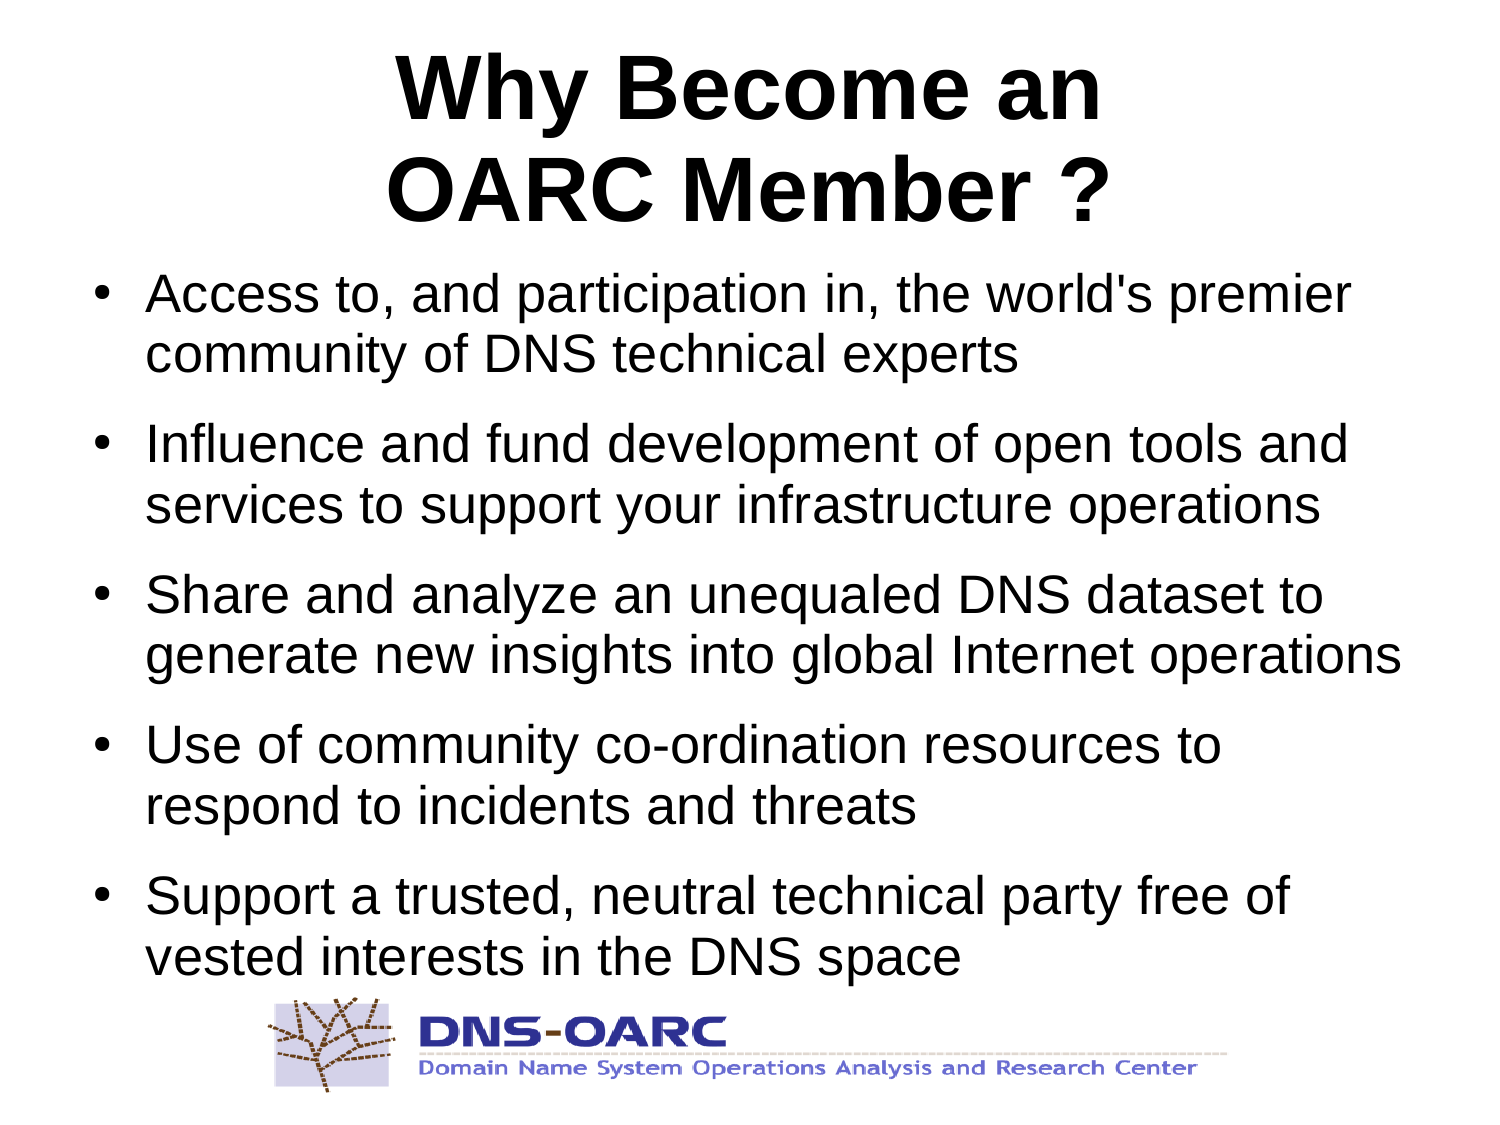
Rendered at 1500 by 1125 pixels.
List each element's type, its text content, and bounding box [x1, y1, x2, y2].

picture [214, 991, 1259, 1099]
title Why Become an OARC Member ? [75, 36, 1425, 242]
list Access to, and participation in, the world's premier community of DNS technical experts Influence and fund development of open tools and services to support your infrastructure operations Share and analyze an unequaled DNS dataset to generate new insights into global Internet operations Use of community co-ordination resources to respond to incidents and threats Support a trusted, neutral technical party free of vested interests in the DNS space [75, 263, 1425, 916]
